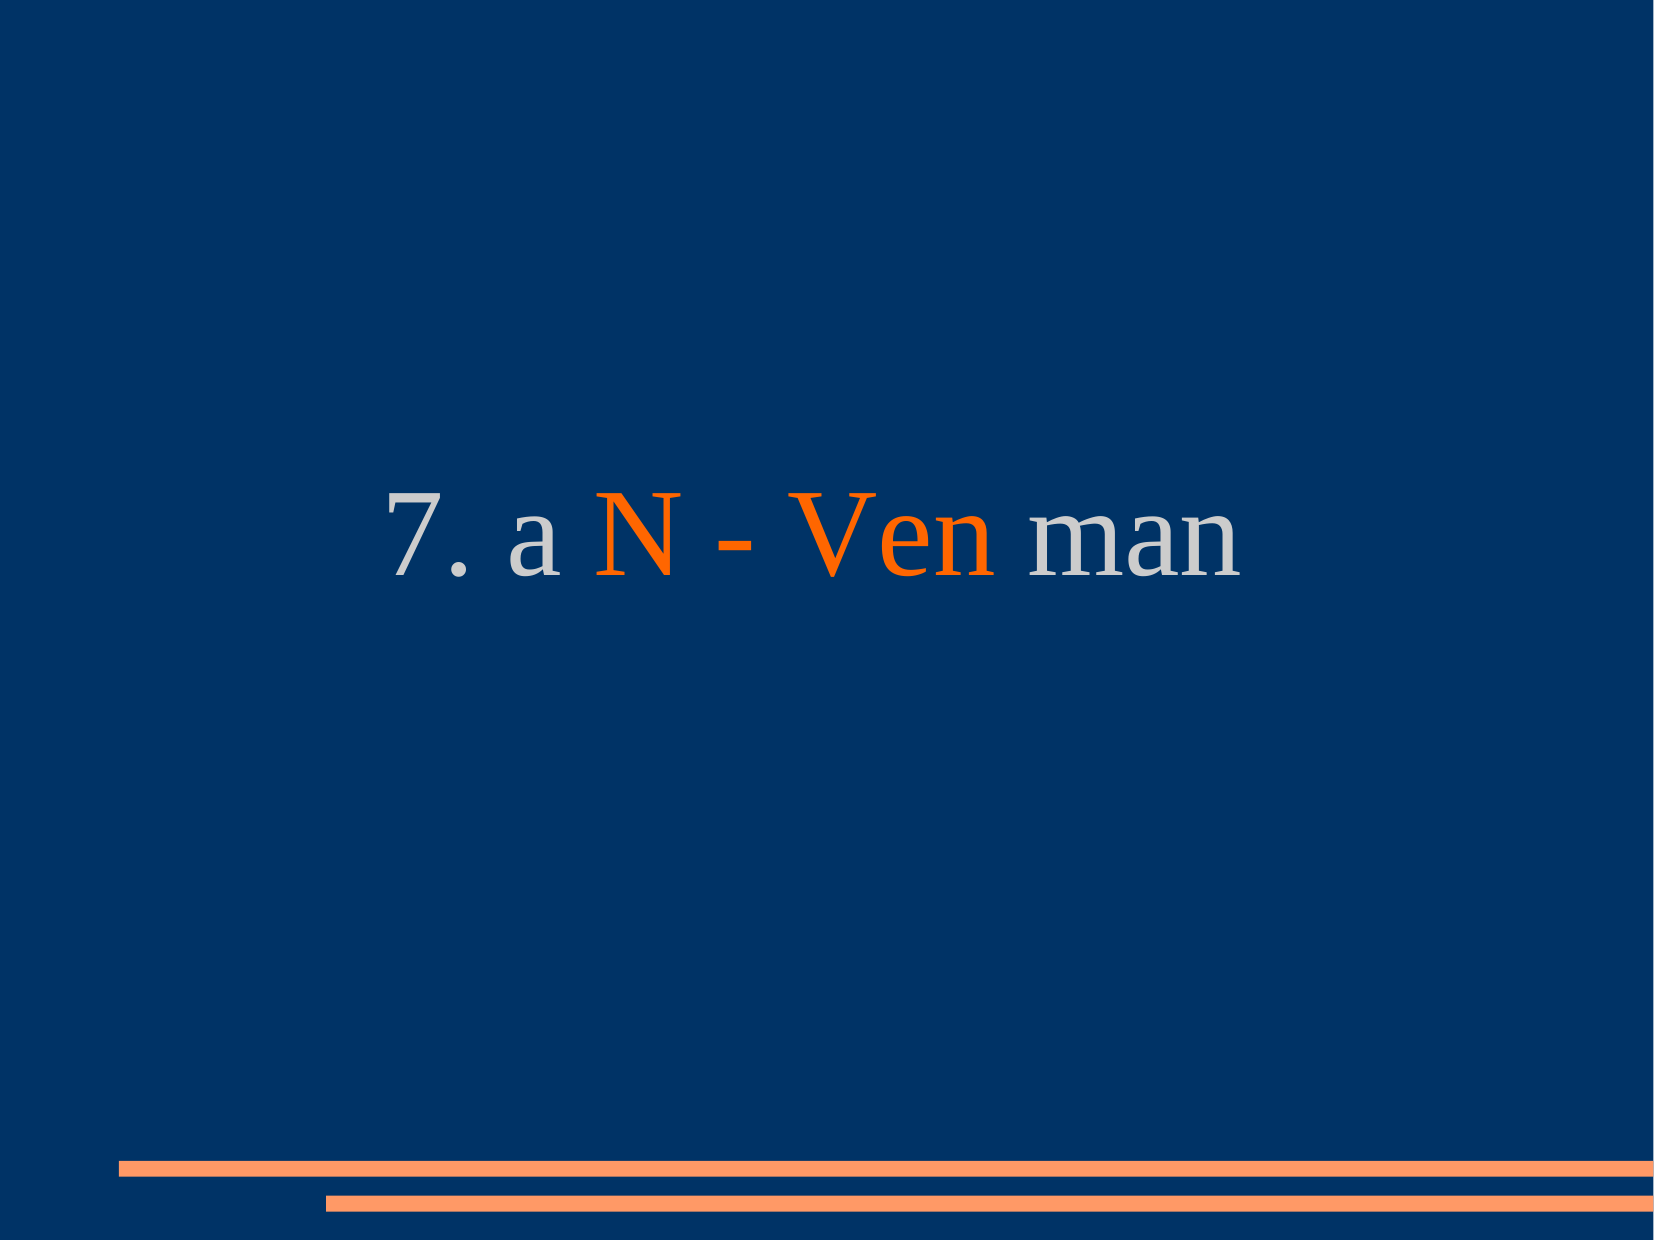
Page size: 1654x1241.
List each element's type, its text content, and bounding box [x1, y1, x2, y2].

subtitle 7. a N - Ven man [121, 229, 1561, 1241]
